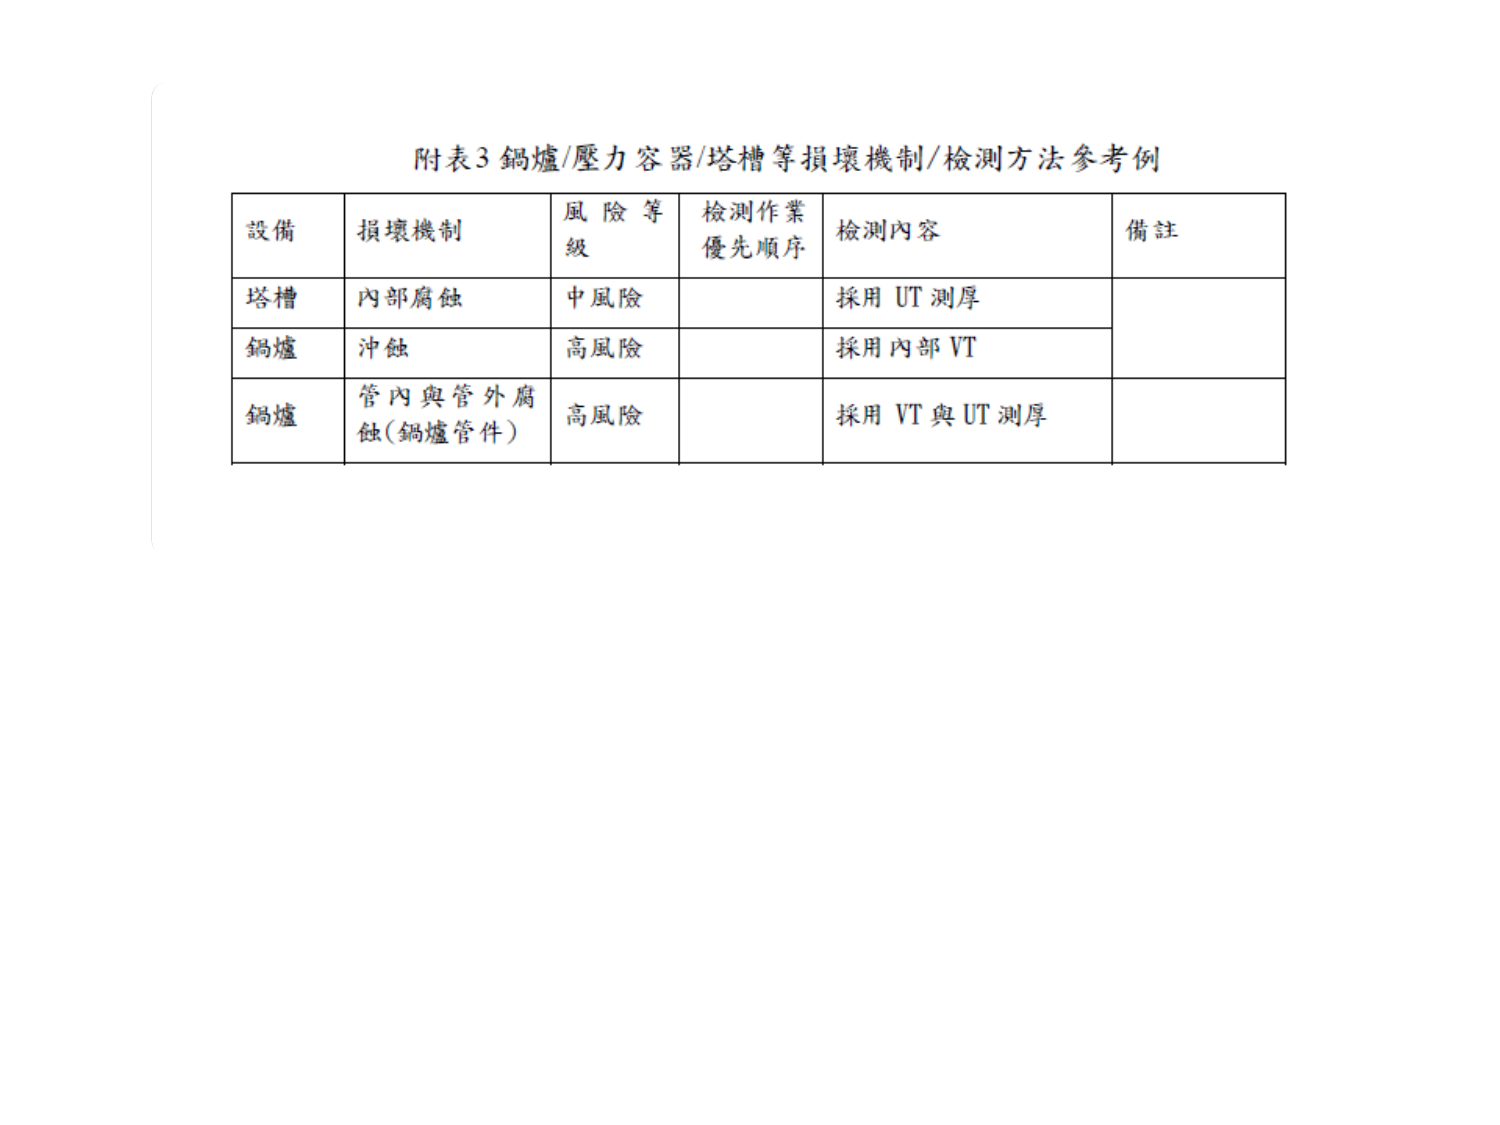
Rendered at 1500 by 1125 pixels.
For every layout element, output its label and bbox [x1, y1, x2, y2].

picture [183, 113, 1343, 525]
